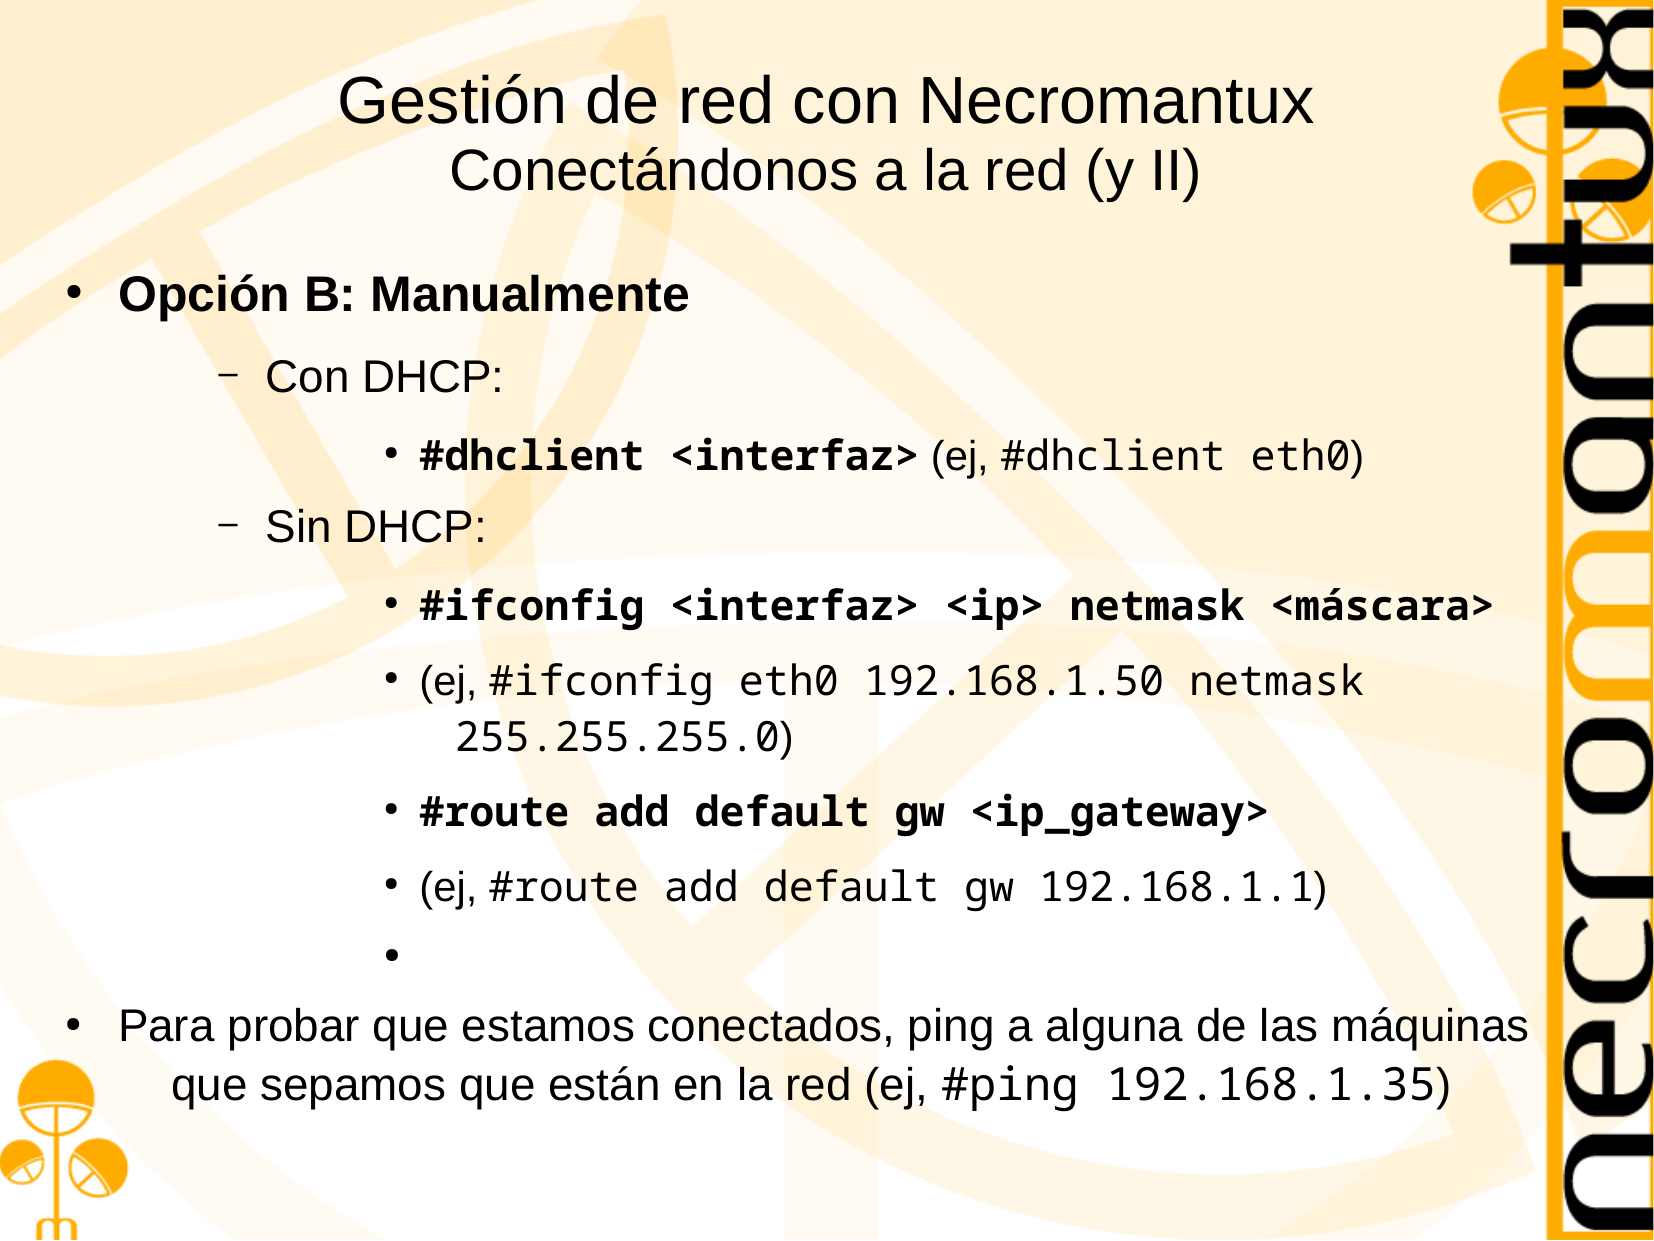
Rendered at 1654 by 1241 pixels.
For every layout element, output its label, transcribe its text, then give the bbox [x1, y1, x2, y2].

title Gestión de red con Necromantux Conectándonos a la red (y II) [82, 54, 1571, 211]
list Opción B: Manualmente Con DHCP: #dhclient <interfaz> (ej, #dhclient eth0) Sin DHCP: #ifconfig <interfaz> <ip> netmask <máscara> (ej, #ifconfig eth0 192.168.1.50 netmask 255.255.255.0) #route add default gw <ip_gateway> (ej, #route add default gw 192.168.1.1) Para probar que estamos conectados, ping a alguna de las máquinas que sepamos que están en la red (ej, #ping 192.168.1.35) [29, 265, 1565, 1215]
picture [0, 0, 1654, 1240]
